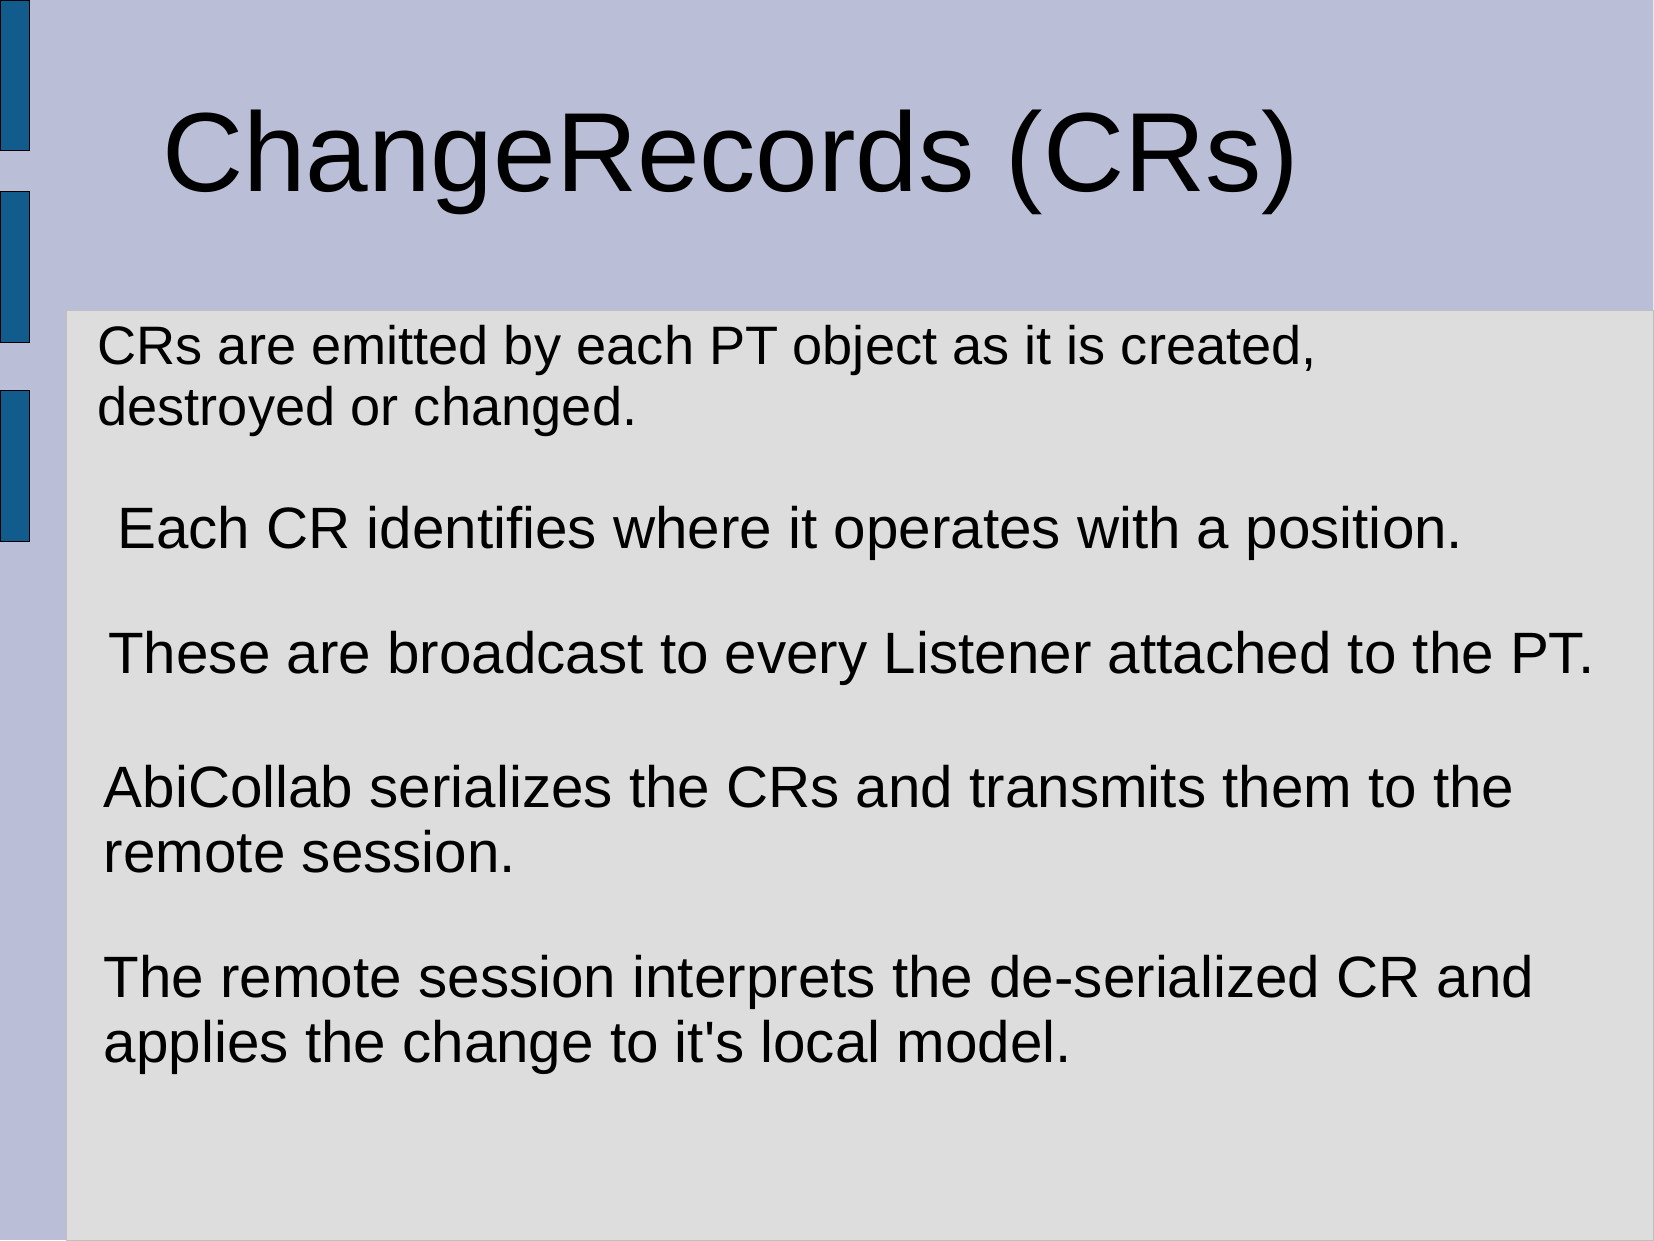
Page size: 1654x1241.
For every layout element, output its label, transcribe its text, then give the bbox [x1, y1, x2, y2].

text_box AbiCollab serializes the CRs and transmits them to the remote session. [89, 747, 1590, 893]
text_box These are broadcast to every Listener attached to the PT. [93, 613, 1610, 694]
text_box ChangeRecords (CRs) [147, 82, 1316, 223]
text_box CRs are emitted by each PT object as it is created, destroyed or changed. [82, 308, 1558, 444]
text_box Each CR identifies where it operates with a position. [102, 488, 1495, 569]
text_box The remote session interprets the de-serialized CR and applies the change to it's local model. [89, 937, 1596, 1125]
